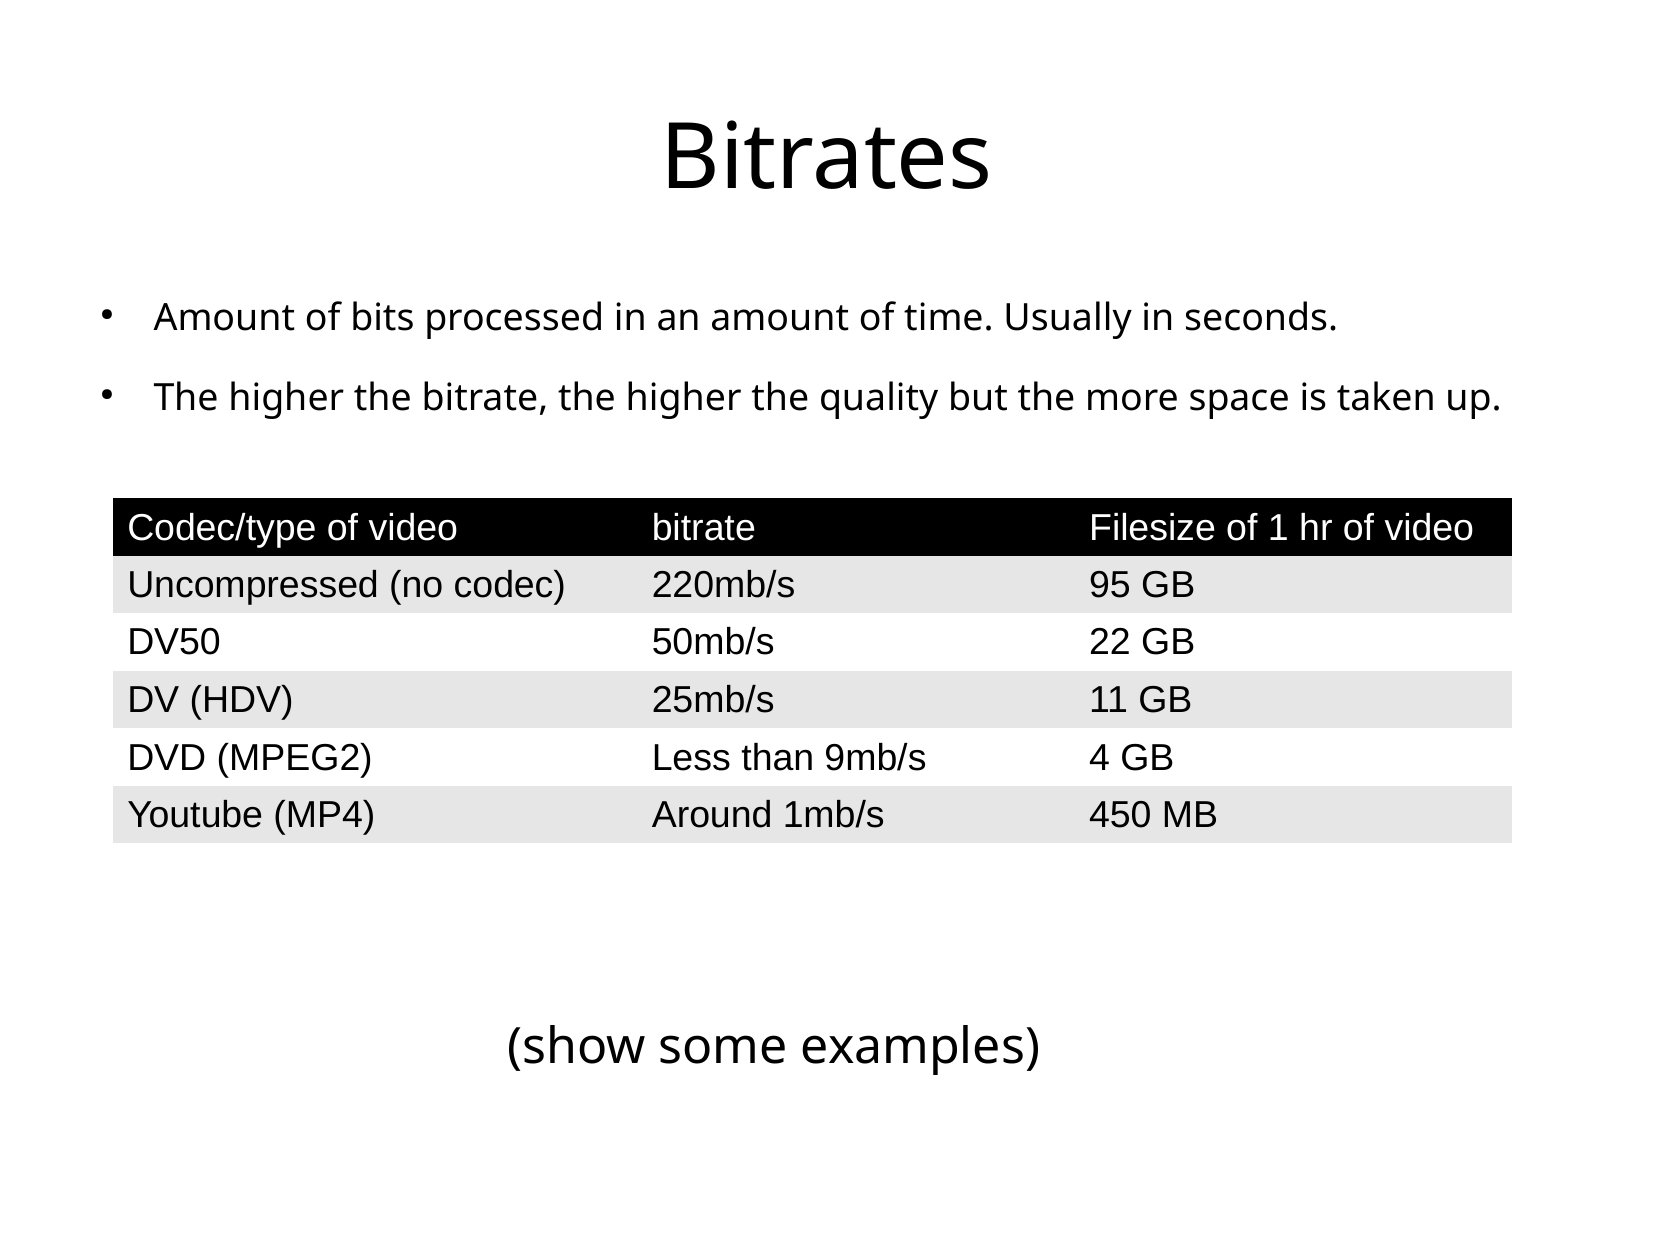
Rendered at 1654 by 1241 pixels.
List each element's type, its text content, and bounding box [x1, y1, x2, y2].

table_cell 11 GB [1074, 671, 1512, 728]
table_cell Less than 9mb/s [637, 728, 1074, 786]
table_cell DV (HDV) [113, 671, 637, 728]
table_cell 4 GB [1074, 728, 1512, 786]
table_cell Around 1mb/s [637, 786, 1074, 843]
text_box (show some examples) [497, 1012, 1051, 1076]
table_cell Youtube (MP4) [113, 786, 637, 843]
table_header Filesize of 1 hr of video [1074, 498, 1512, 556]
table_cell DVD (MPEG2) [113, 728, 637, 786]
table_cell DV50 [113, 613, 637, 671]
table_cell Uncompressed (no codec) [113, 556, 637, 613]
table_cell 450 MB [1074, 786, 1512, 843]
table_cell 220mb/s [637, 556, 1074, 613]
table_cell 22 GB [1074, 613, 1512, 671]
table_header Codec/type of video [113, 498, 637, 556]
table_cell 50mb/s [637, 613, 1074, 671]
table_cell 25mb/s [637, 671, 1074, 728]
table_header bitrate [637, 498, 1074, 556]
table_cell 95 GB [1074, 556, 1512, 613]
list Amount of bits processed in an amount of time. Usually in seconds. The higher the bitrate, the higher the quality but the more space is taken up. [82, 290, 1571, 1109]
title Bitrates [82, 49, 1571, 257]
